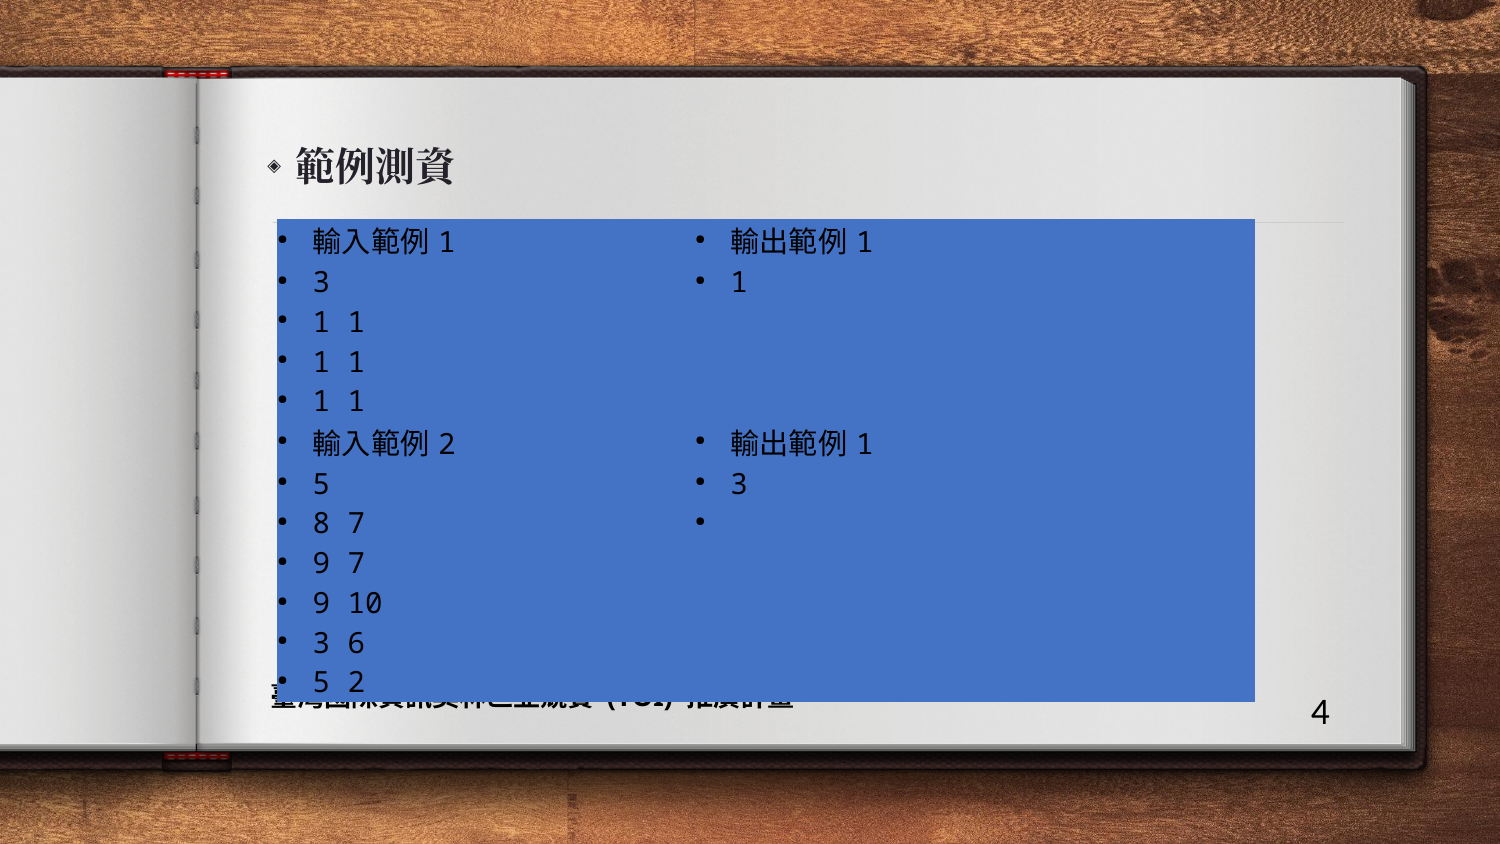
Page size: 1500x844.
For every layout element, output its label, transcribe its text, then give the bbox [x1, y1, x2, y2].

table_header 輸出範例1 1 [695, 219, 1255, 420]
list 範例測資 [252, 126, 1194, 205]
table_cell 輸出範例1 3 [695, 420, 1255, 702]
table_header 輸入範例1 3 1 1 1 1 1 1 [277, 219, 695, 420]
text_box [1295, 672, 1386, 737]
table_cell 輸入範例2 5 8 7 9 7 9 10 3 6 5 2 [277, 420, 695, 702]
